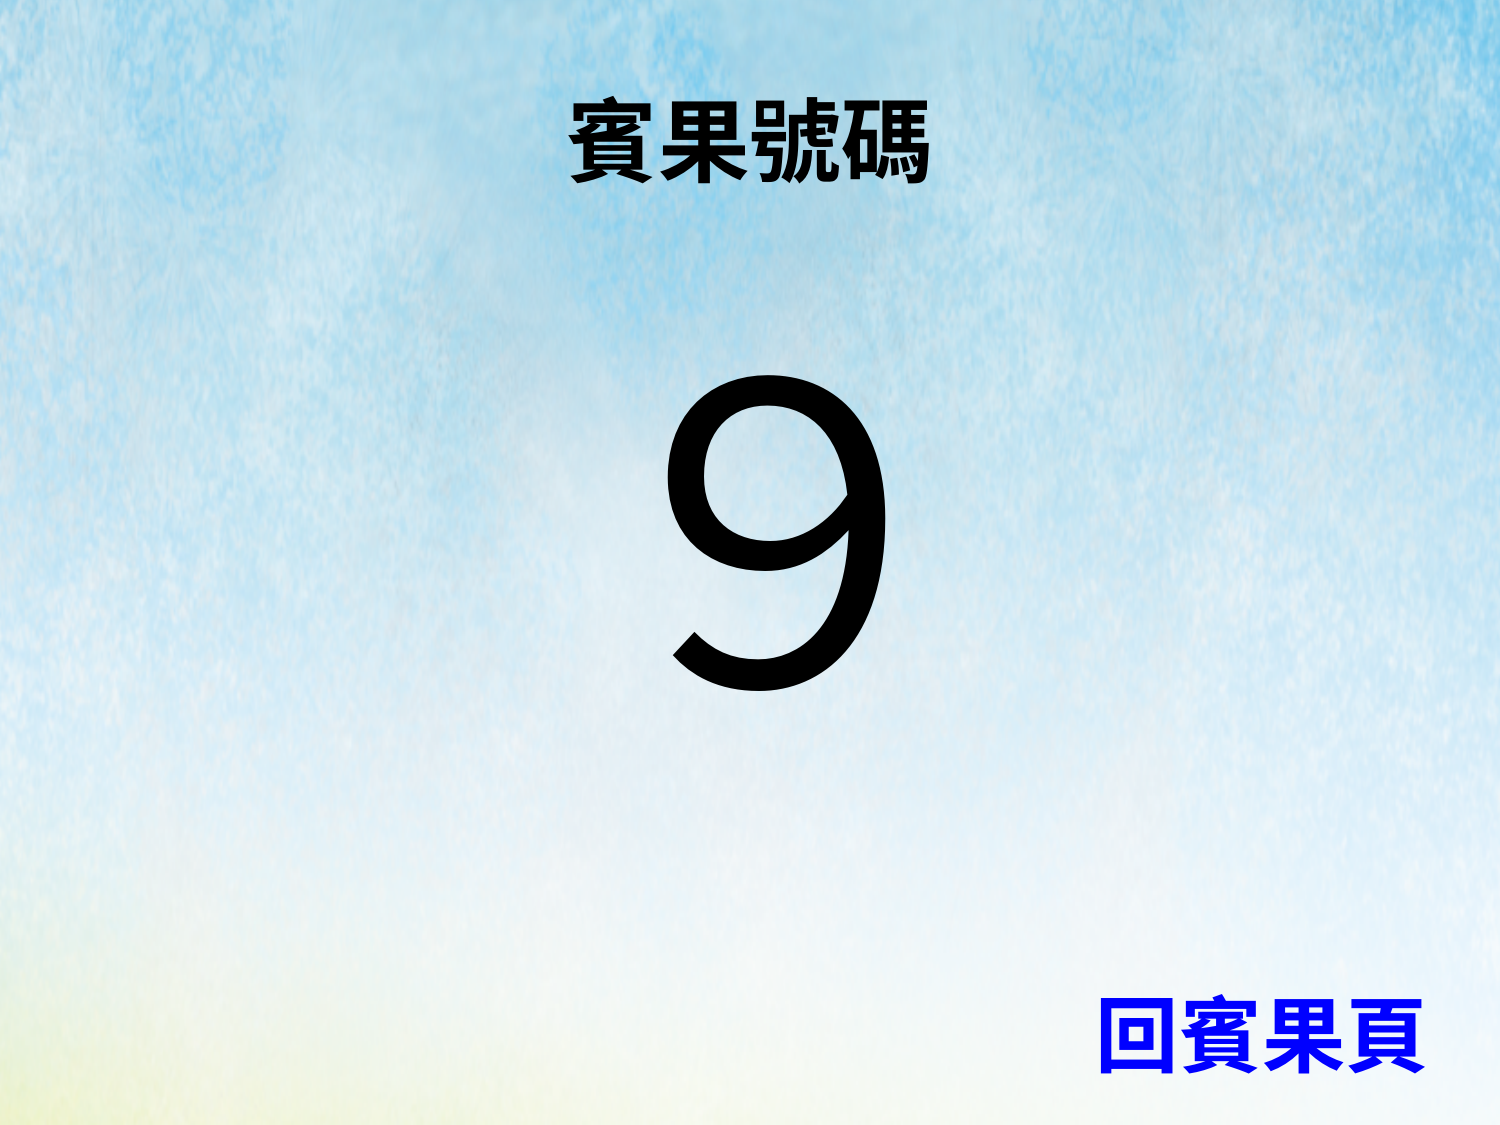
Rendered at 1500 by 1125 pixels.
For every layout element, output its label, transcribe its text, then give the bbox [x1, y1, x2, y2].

title 賓果號碼 [75, 45, 1426, 233]
list ９ [75, 262, 1426, 1005]
text_box 回賓果頁 [1080, 975, 1448, 1093]
